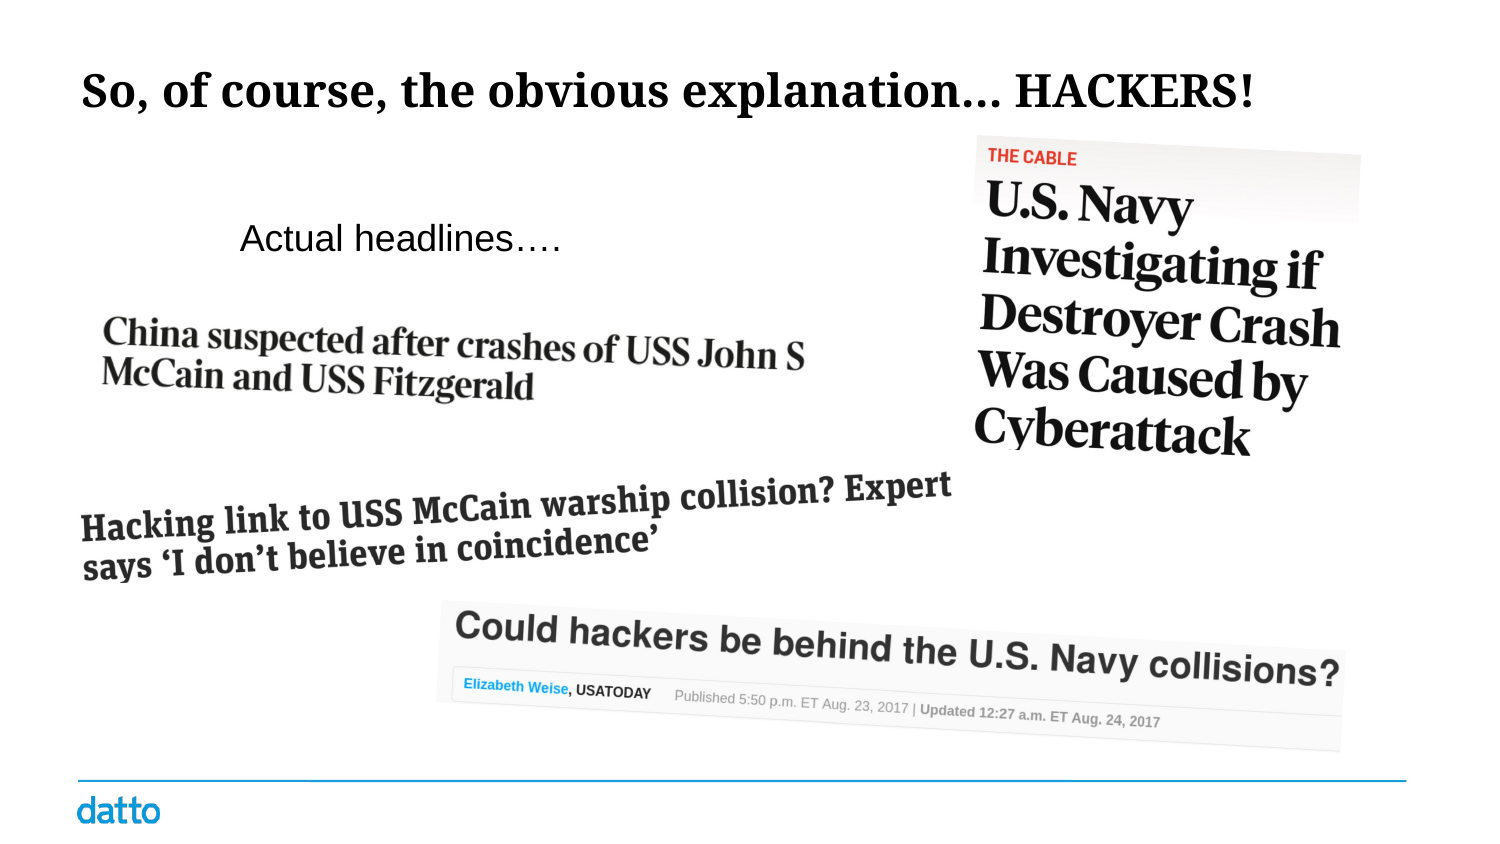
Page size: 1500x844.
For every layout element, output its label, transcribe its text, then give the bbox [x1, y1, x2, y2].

title So, of course, the obvious explanation… HACKERS! [81, 29, 1411, 151]
picture [122, 808, 133, 824]
picture [960, 135, 1361, 467]
picture [77, 796, 91, 808]
picture [75, 459, 966, 586]
picture [82, 808, 91, 819]
text_box Actual headlines…. [225, 210, 901, 261]
picture [136, 796, 160, 824]
picture [92, 308, 811, 421]
picture [146, 808, 156, 819]
picture [95, 796, 133, 824]
picture [435, 600, 1346, 753]
